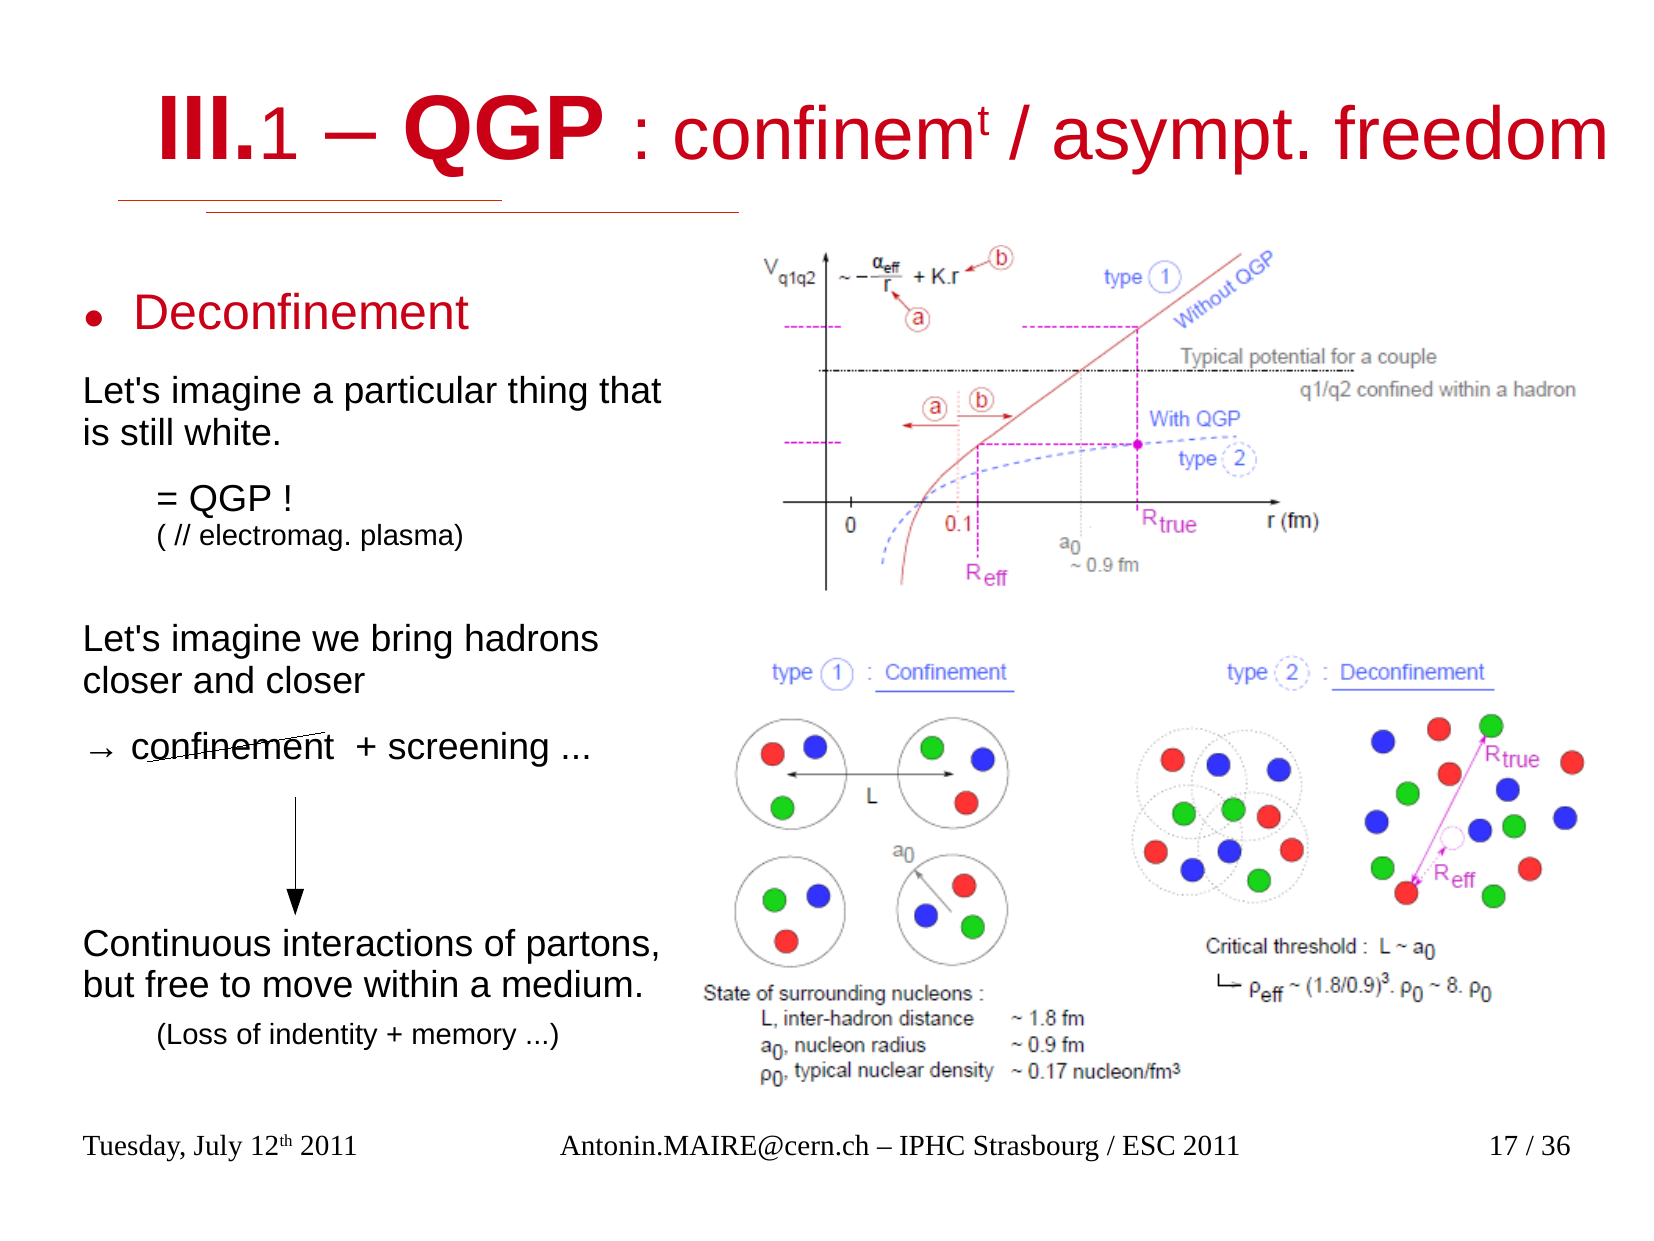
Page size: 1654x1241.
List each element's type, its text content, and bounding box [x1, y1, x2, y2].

picture [702, 245, 1609, 1093]
title III.1 – QGP : confinemt / asympt. freedom [82, 49, 1625, 207]
list ● Deconfinement Let's imagine a particular thing that is still white. = QGP ! ( // electromag. plasma) Let's imagine we bring hadrons closer and closer → confinement + screening ... Continuous interactions of partons, but free to move within a medium. (Loss of indentity + memory ...) [82, 284, 680, 1051]
